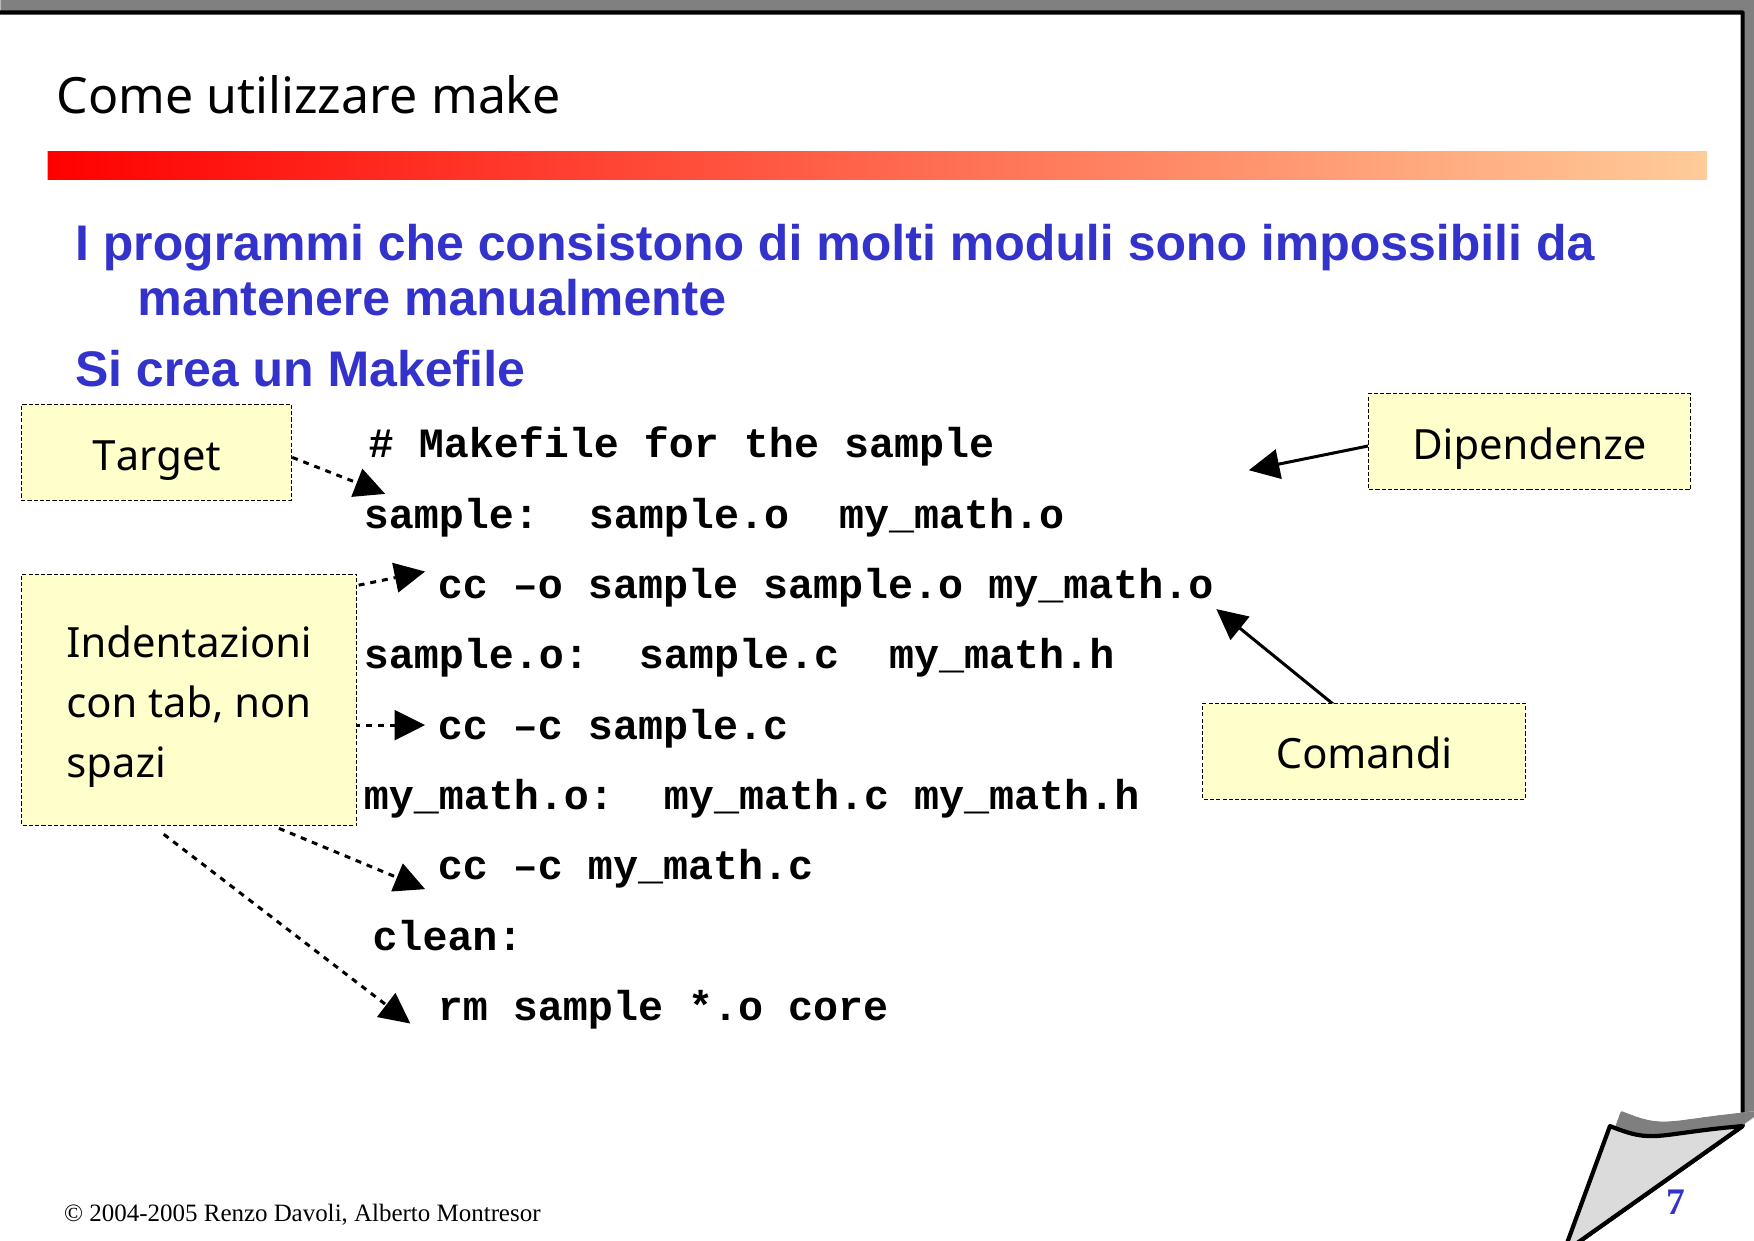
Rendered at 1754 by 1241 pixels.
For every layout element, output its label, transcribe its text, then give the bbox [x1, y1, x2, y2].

title Come utilizzare make [40, 40, 1714, 153]
list I programmi che consistono di molti moduli sono impossibili da mantenere manualmente Si crea un Makefile # Makefile for the sample sample: sample.o my_math.o cc –o sample sample.o my_math.o sample.o: sample.c my_math.h cc –c sample.c my_math.o: my_math.c my_math.h cc –c my_math.c clean: rm sample *.o core [58, 206, 1696, 1081]
text_box Comandi [1202, 703, 1526, 800]
text_box Indentazioni con tab, non spazi [21, 574, 357, 826]
text_box Dipendenze [1368, 393, 1691, 490]
text_box Target [21, 404, 292, 501]
